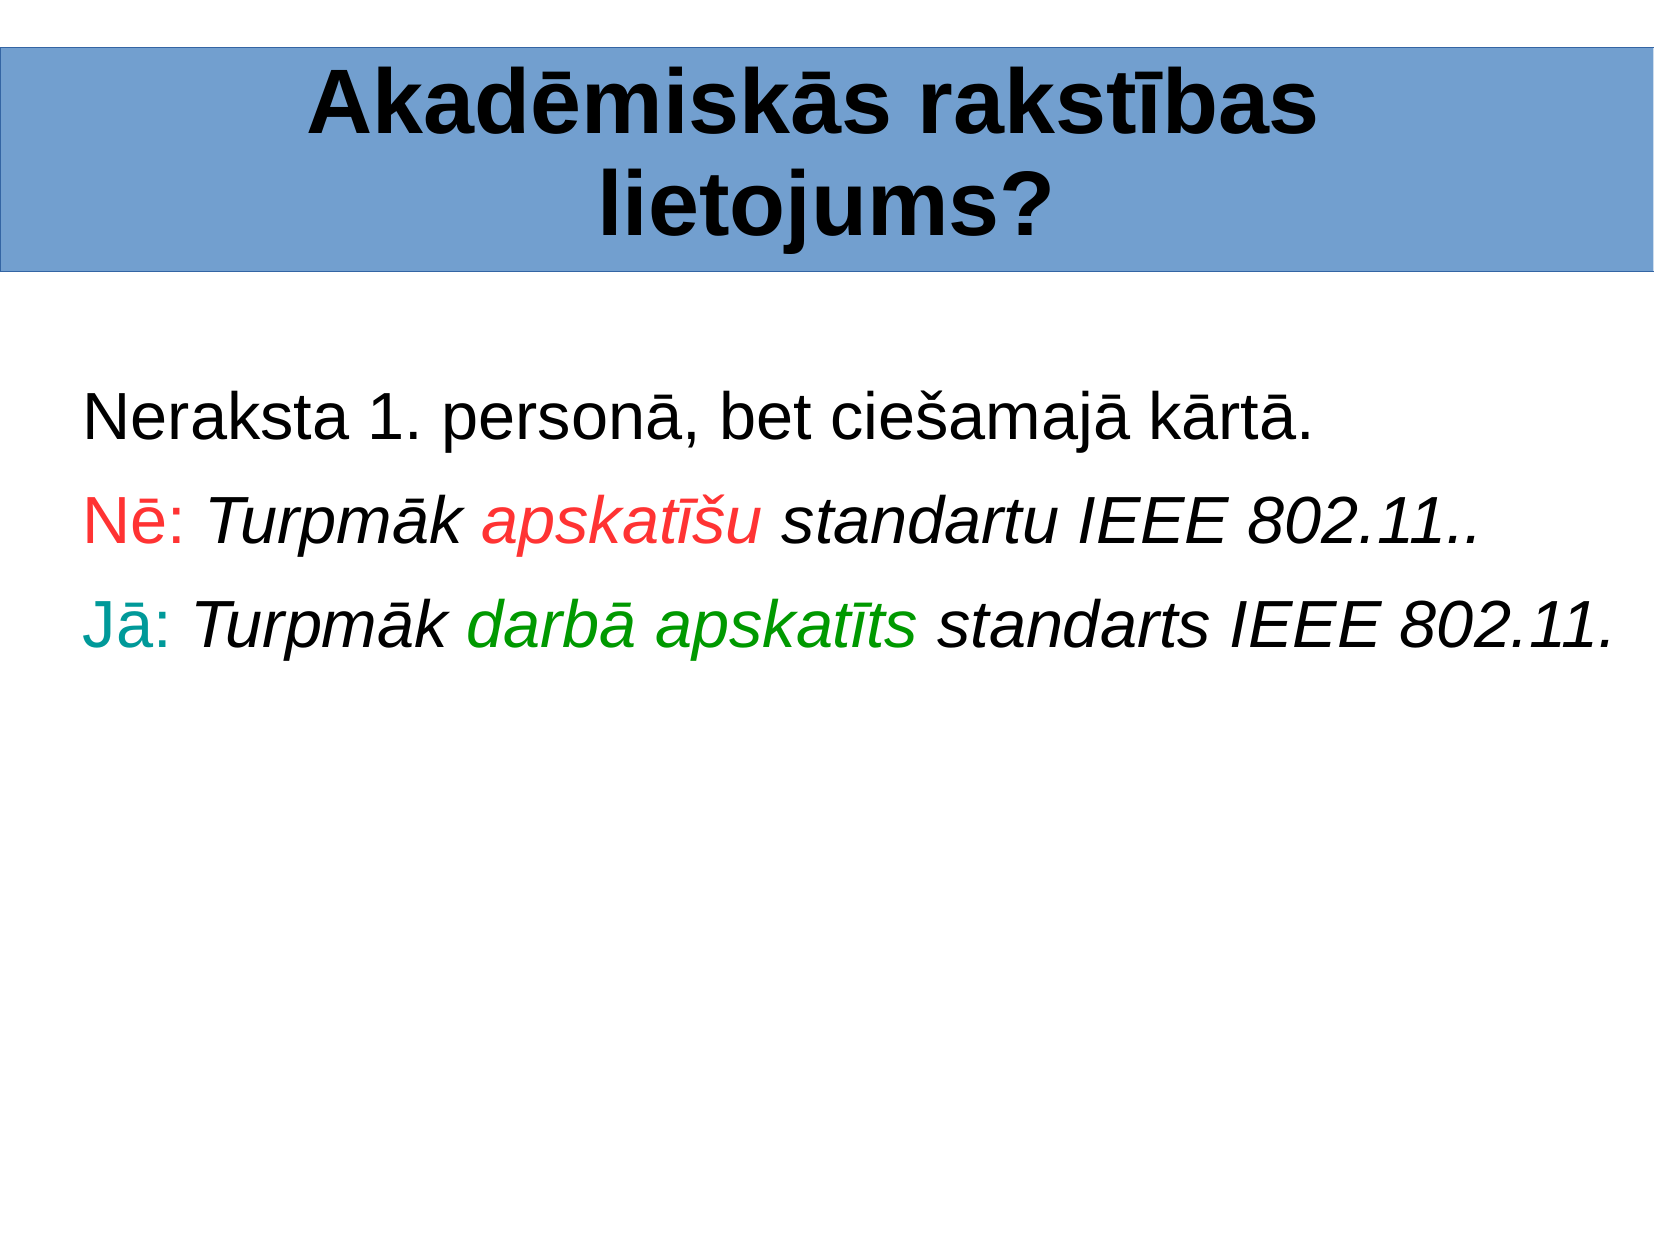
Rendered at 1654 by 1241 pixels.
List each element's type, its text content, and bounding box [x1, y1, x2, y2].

title Akadēmiskās rakstības lietojums? [82, 49, 1571, 257]
text_box [0, 47, 1654, 272]
list Neraksta 1. personā, bet ciešamajā kārtā. Nē: Turpmāk apskatīšu standartu IEEE 802.11.. Jā: Turpmāk darbā apskatīts standarts IEEE 802.11. [82, 378, 1619, 1099]
